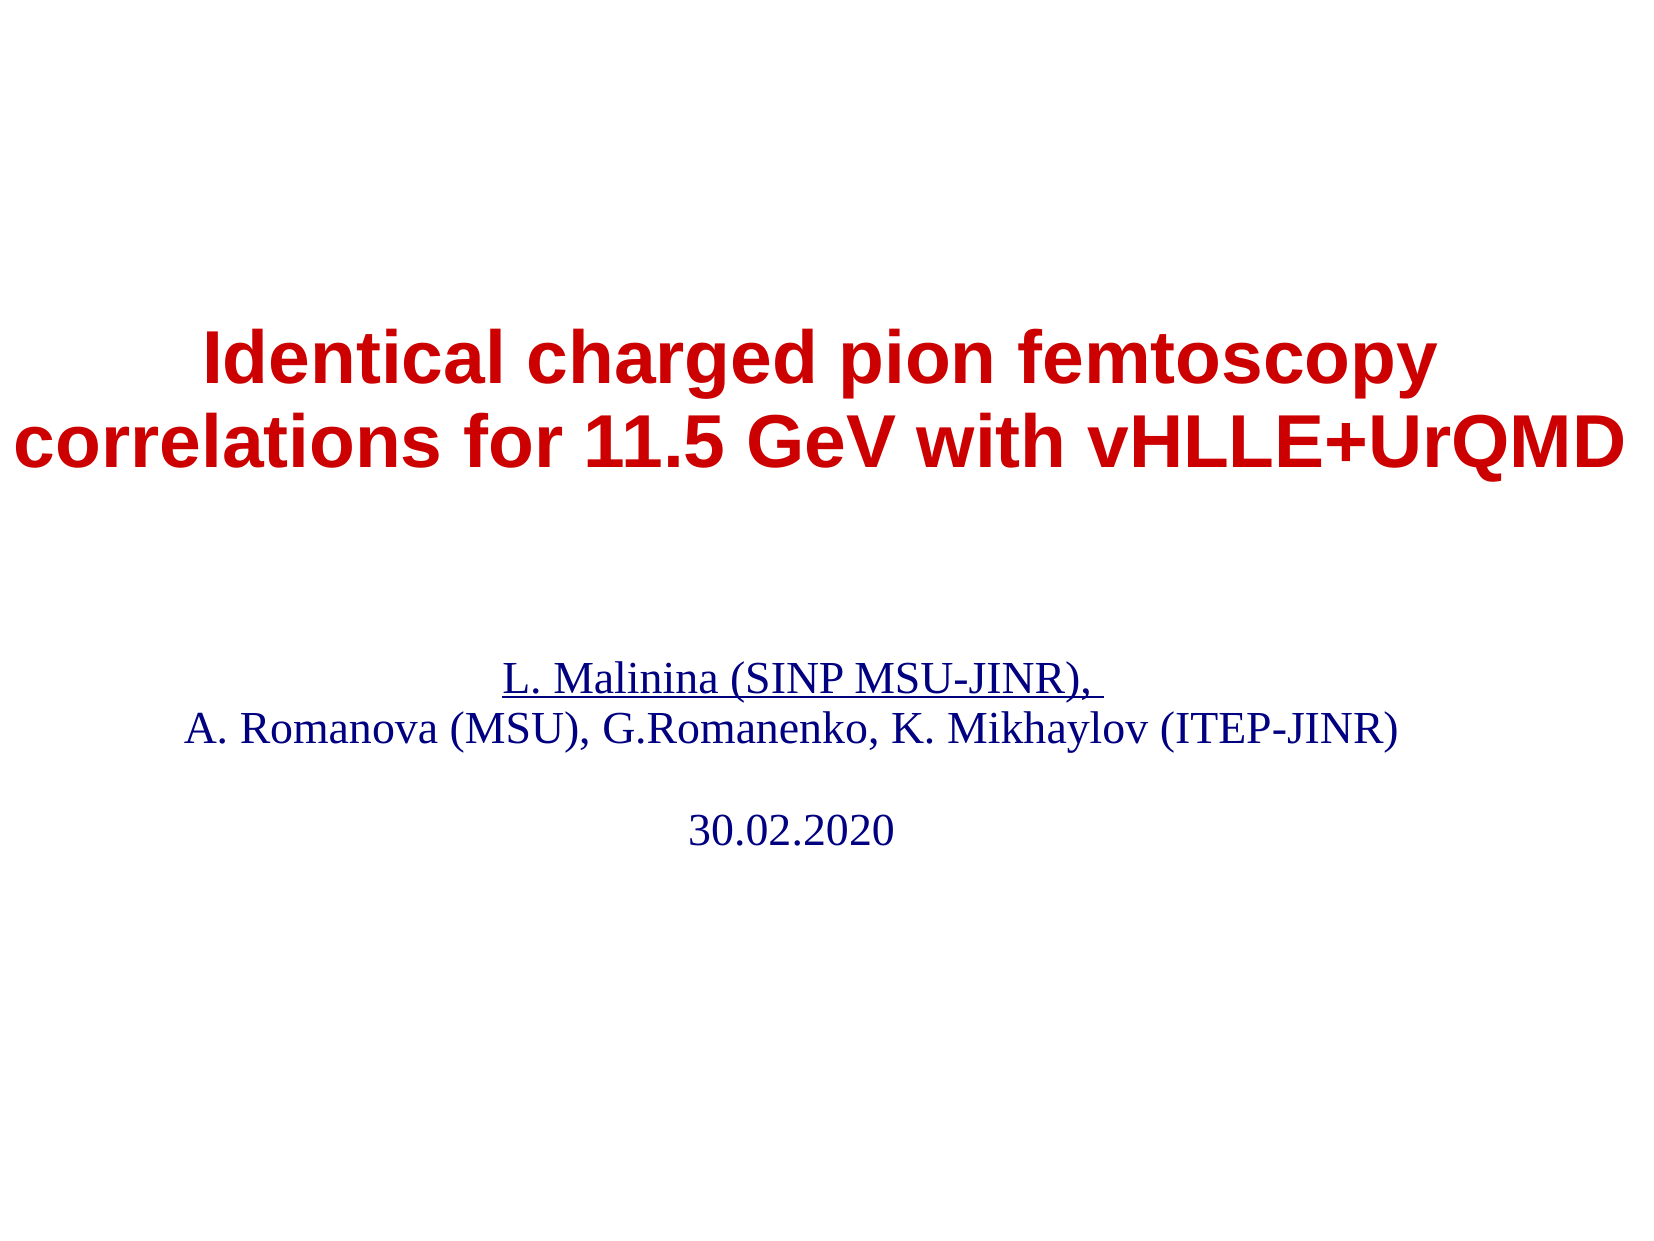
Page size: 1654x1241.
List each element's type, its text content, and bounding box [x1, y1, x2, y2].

text_box L. Malinina (SINP MSU-JINR), A. Romanova (MSU), G.Romanenko, K. Mikhaylov (ITEP-JINR) 30.02.2020 [128, 645, 1456, 914]
title Identical charged pion femtoscopy correlations for 11.5 GeV with vHLLE+UrQMD [11, 70, 1630, 880]
